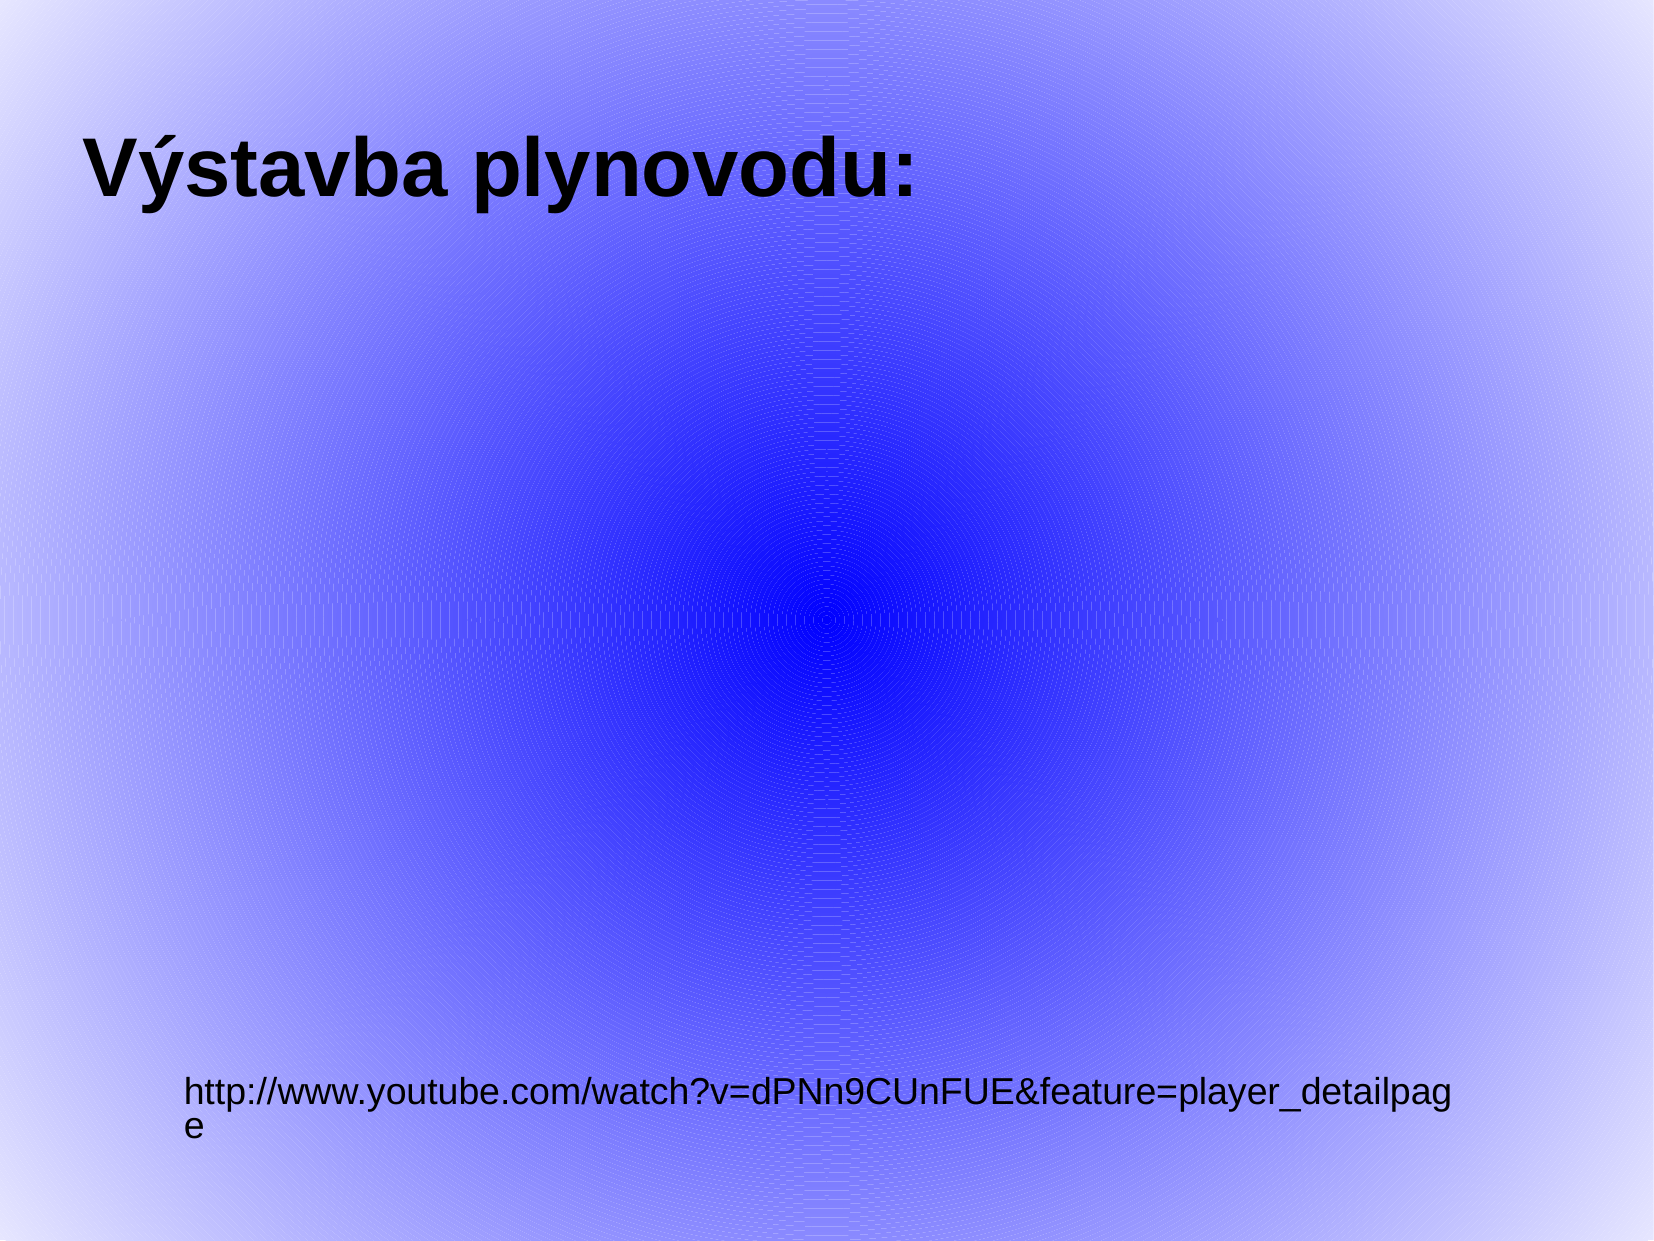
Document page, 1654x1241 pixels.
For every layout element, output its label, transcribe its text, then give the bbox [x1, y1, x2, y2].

text_box http://www.youtube.com/watch?v=dPNn9CUnFUE&feature=player_detailpage [169, 1062, 1485, 1162]
title Výstavba plynovodu: [82, 13, 1571, 293]
picture [281, 210, 1373, 1030]
